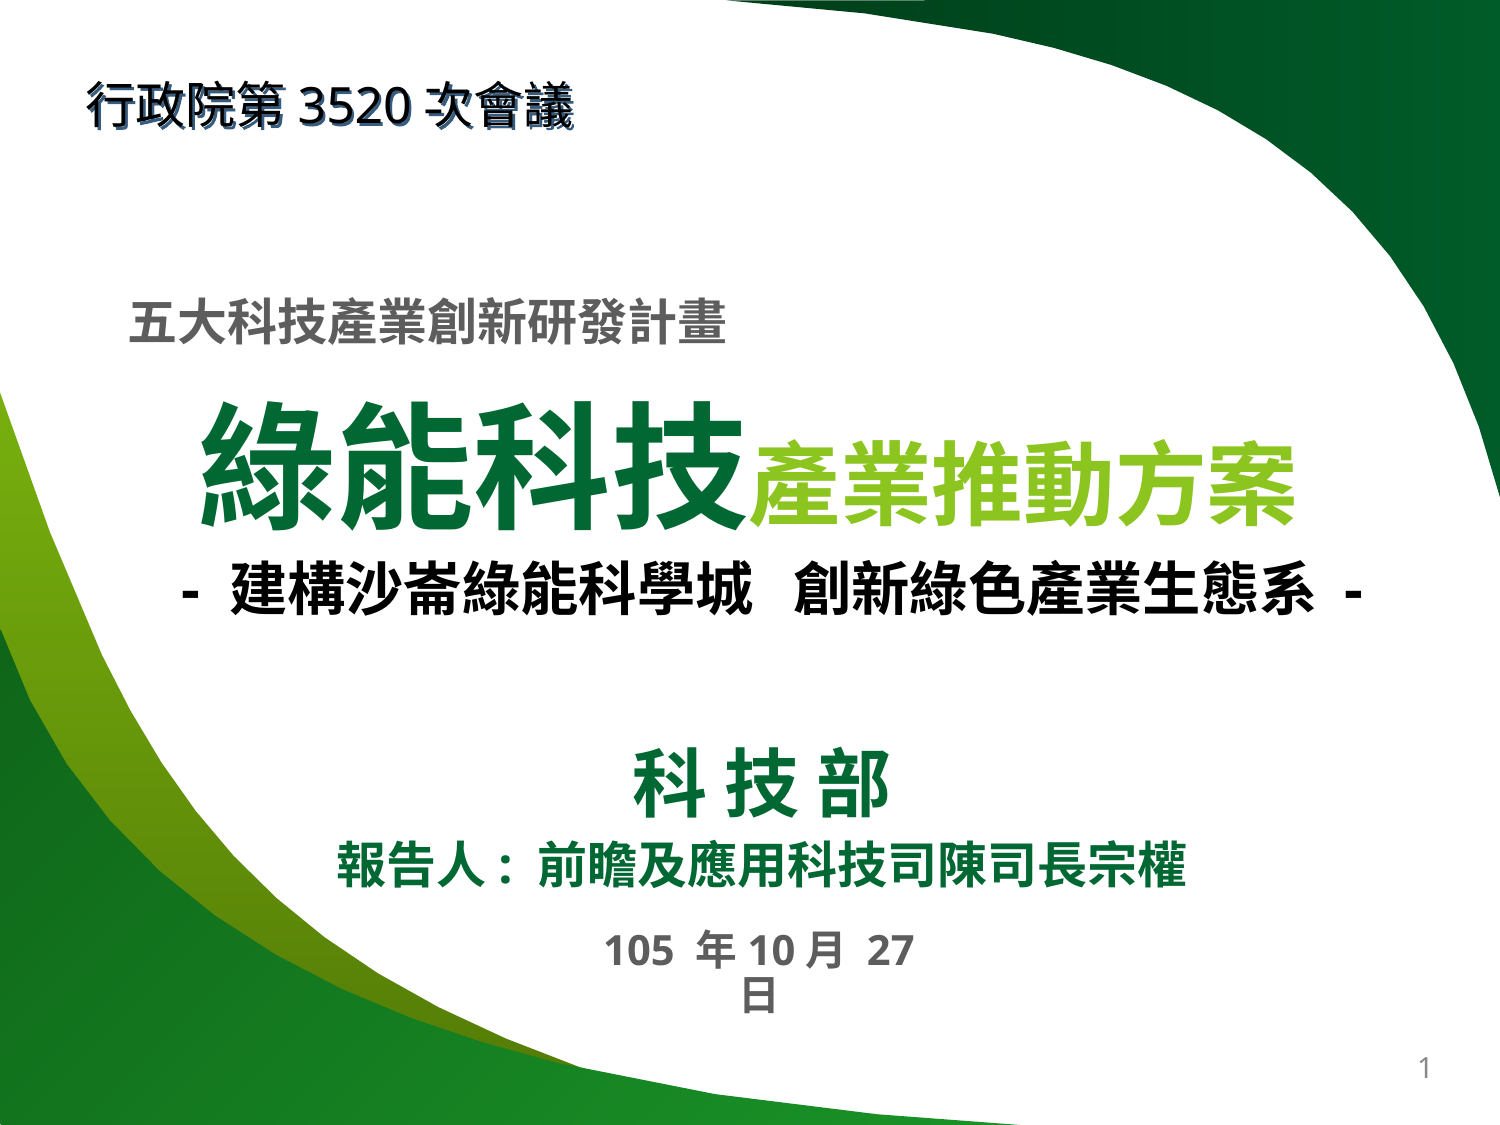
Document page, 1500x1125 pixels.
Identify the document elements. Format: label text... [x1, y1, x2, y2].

text_box 105 年10月 27 日 [564, 921, 954, 1022]
text_box 行政院第3520次會議 [53, 66, 667, 141]
text_box 1 [1401, 1039, 1488, 1100]
text_box 綠能科技產業推動方案 [63, 392, 1435, 546]
text_box 五大科技產業創新研發計畫 [113, 283, 743, 358]
text_box 科 技 部 報告人: 前瞻及應用科技司陳司長宗權 [312, 739, 1211, 922]
text_box [0, 392, 1016, 1125]
subtitle - 建構沙崙綠能科學城 創新綠色產業生態系 - [157, 552, 1388, 630]
text_box [726, 0, 1500, 498]
